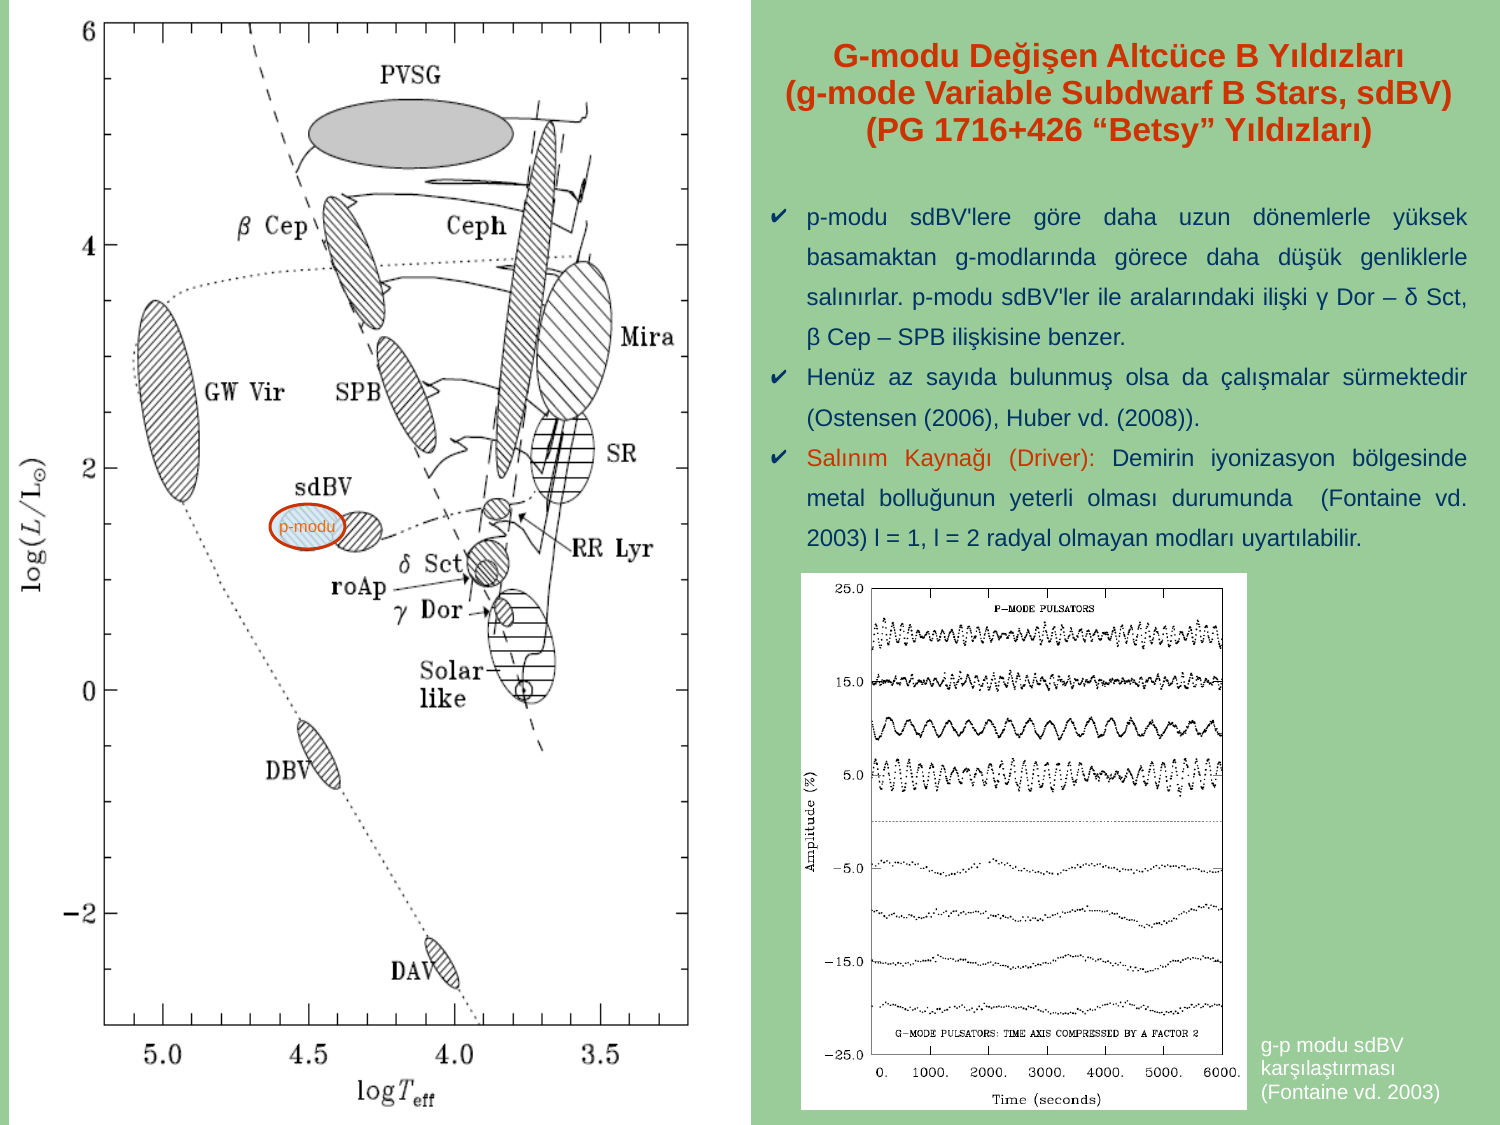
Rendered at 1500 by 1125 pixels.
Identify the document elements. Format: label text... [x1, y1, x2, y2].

text_box G-modu Değişen Altcüce B Yıldızları (g-mode Variable Subdwarf B Stars, sdBV) (PG 1716+426 “Betsy” Yıldızları) p-modu sdBV'lere göre daha uzun dönemlerle yüksek basamaktan g-modlarında görece daha düşük genliklerle salınırlar. p-modu sdBV'ler ile aralarındaki ilişki γ Dor – δ Sct, β Cep – SPB ilişkisine benzer. Henüz az sayıda bulunmuş olsa da çalışmalar sürmektedir (Ostensen (2006), Huber vd. (2008)). Salınım Kaynağı (Driver): Demirin iyonizasyon bölgesinde metal bolluğunun yeterli olması durumunda (Fontaine vd. 2003) l = 1, l = 2 radyal olmayan modları uyartılabilir. [756, 29, 1483, 1105]
picture [9, 0, 751, 1125]
text_box g-p modu sdBV karşılaştırması (Fontaine vd. 2003) [1246, 1026, 1483, 1112]
picture [801, 573, 1247, 1111]
text_box p-modu [270, 504, 346, 550]
